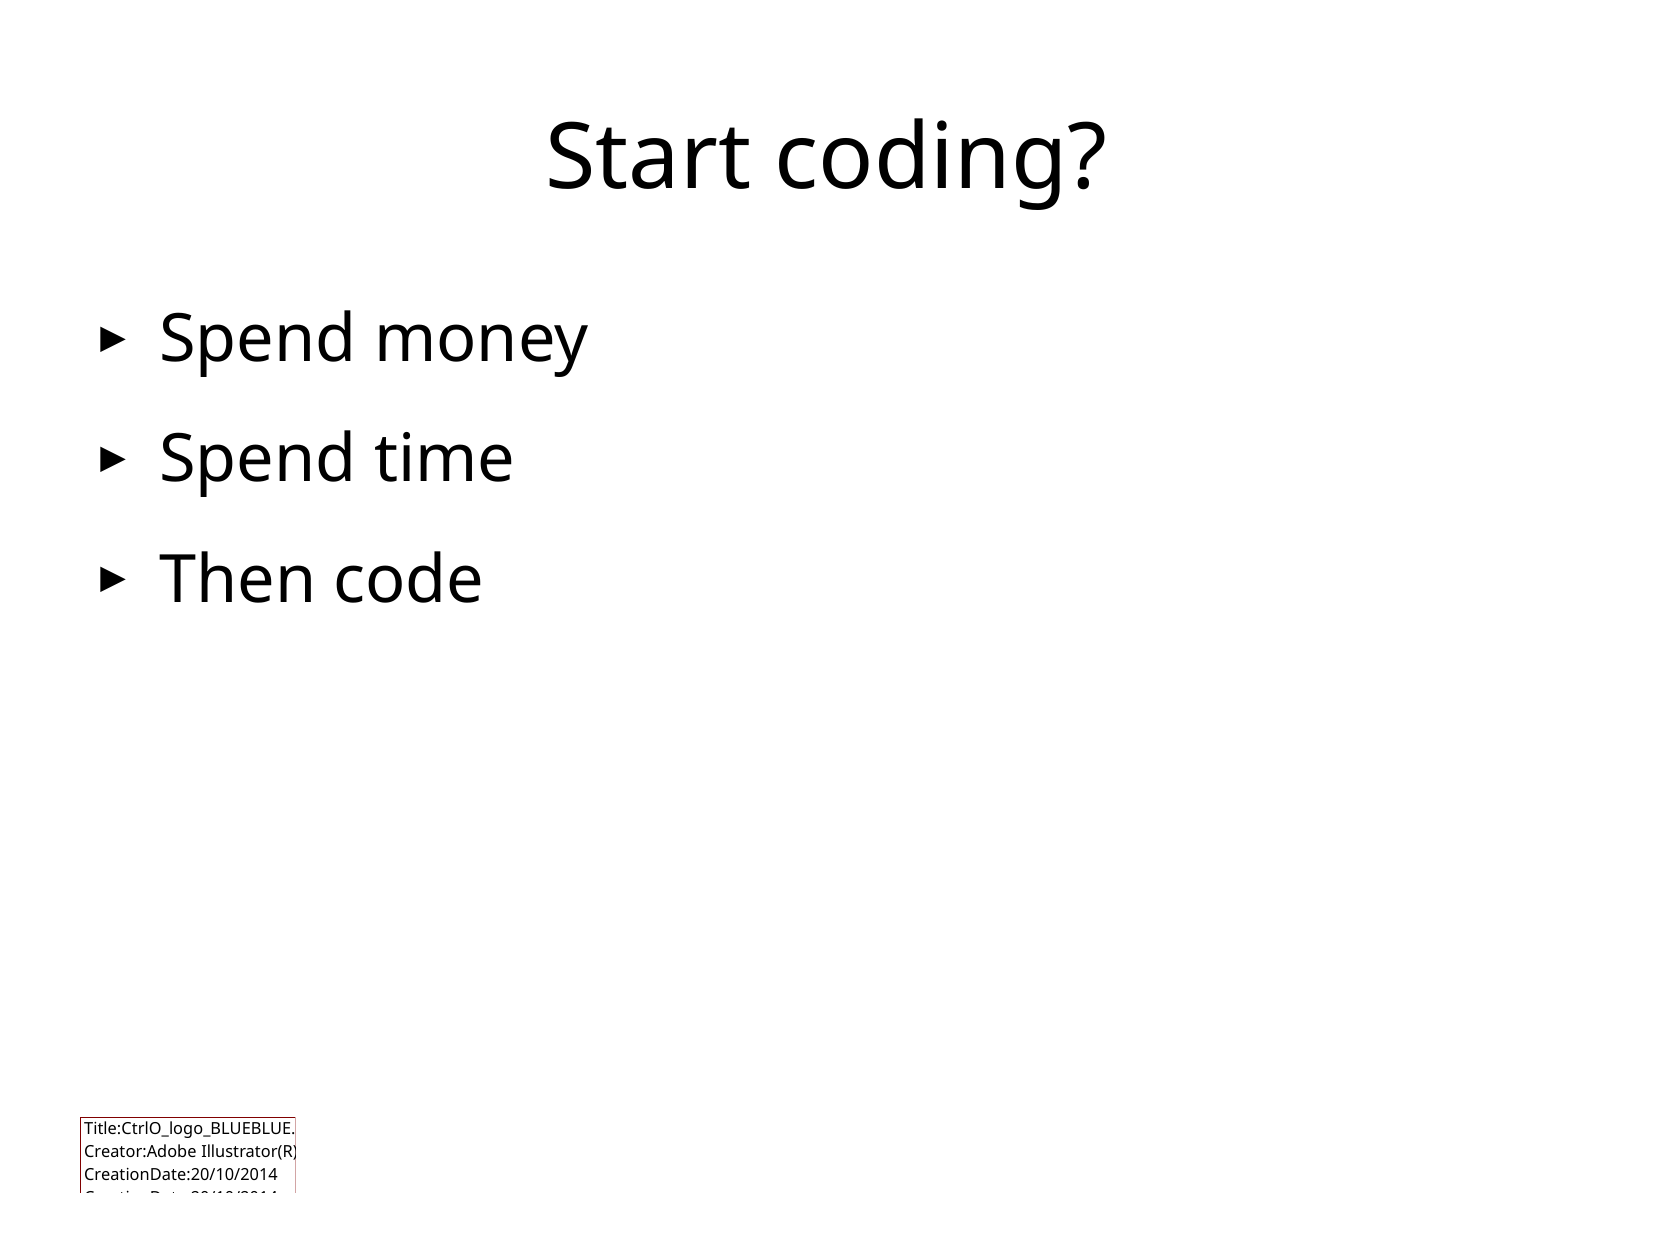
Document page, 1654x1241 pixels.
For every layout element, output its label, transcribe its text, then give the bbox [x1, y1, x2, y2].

list Spend money Spend time Then code [82, 290, 1571, 1010]
title Start coding? [82, 49, 1571, 257]
